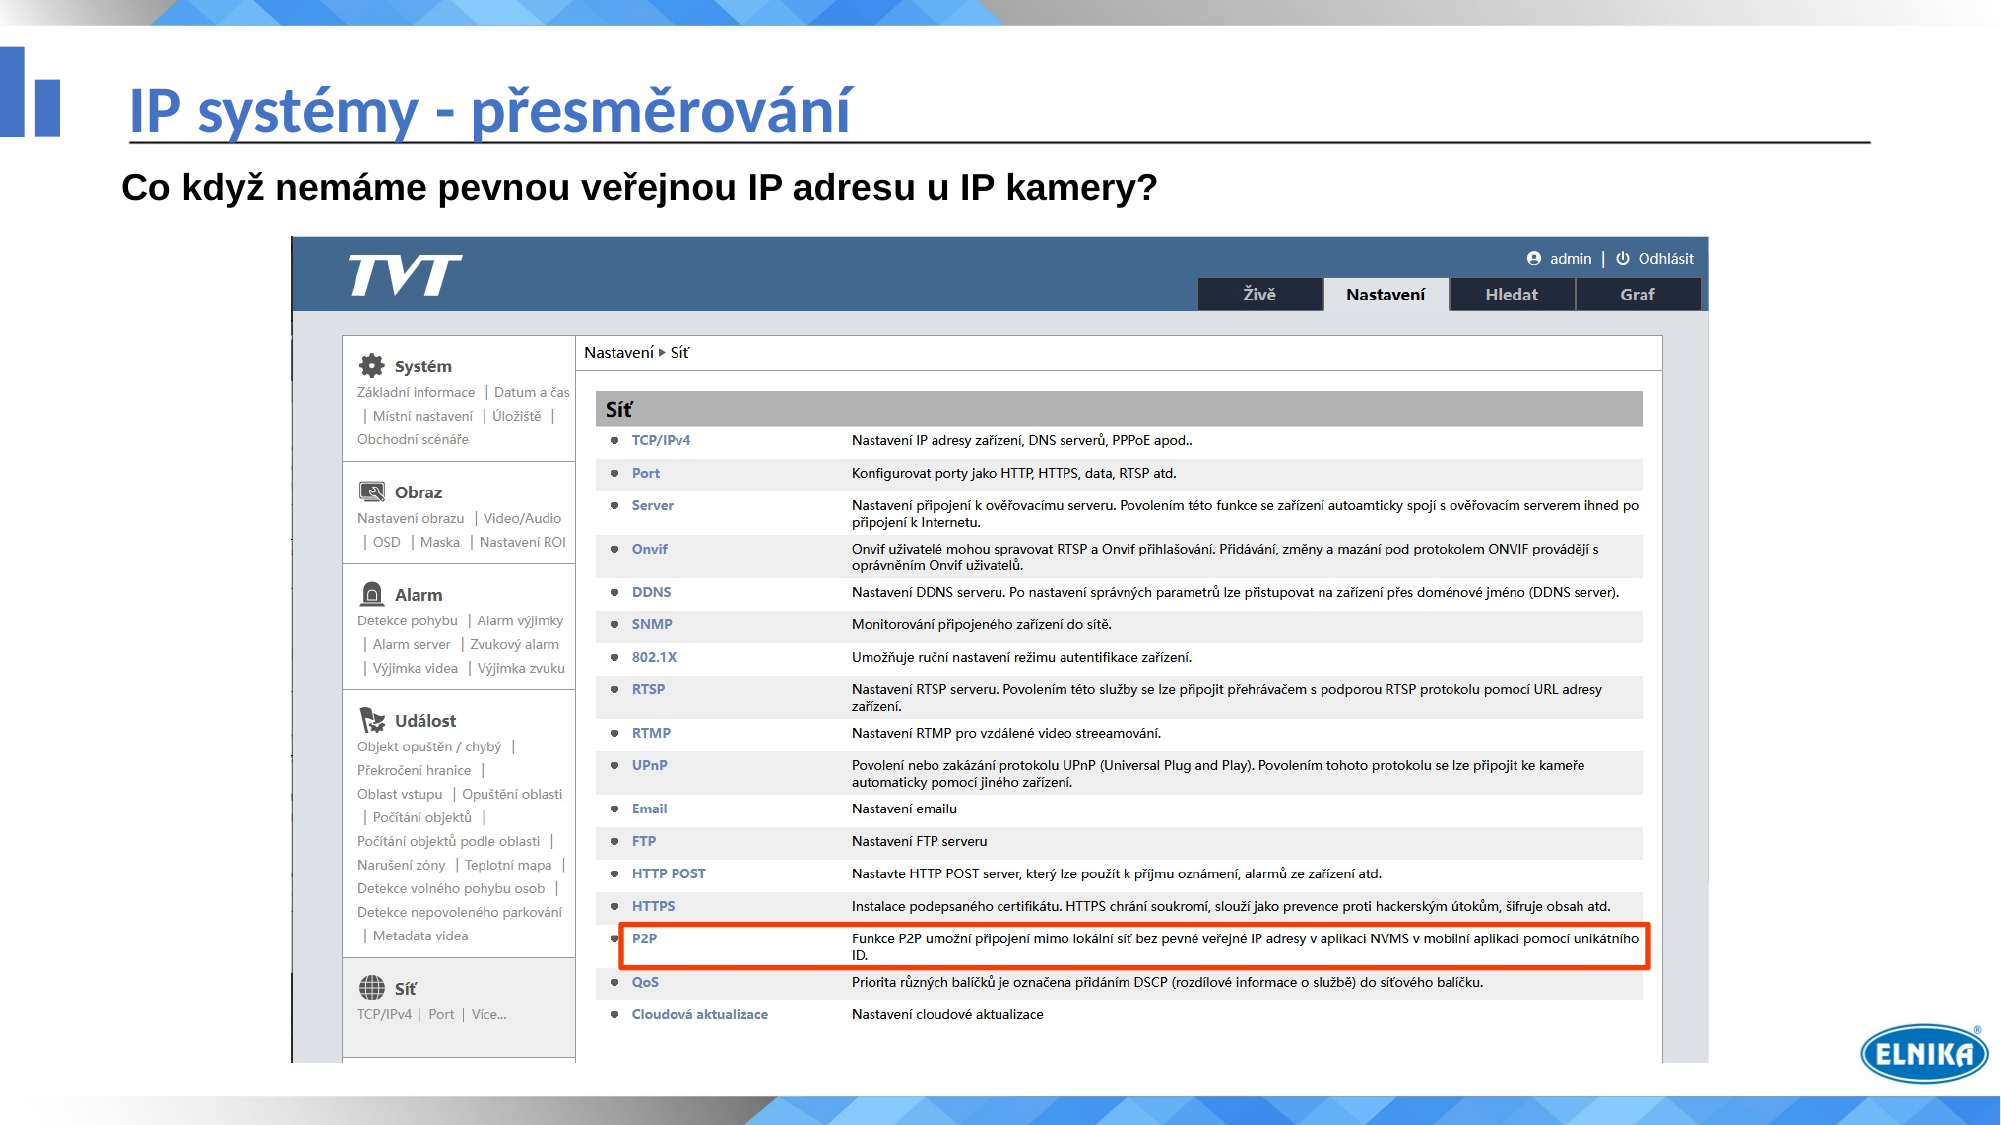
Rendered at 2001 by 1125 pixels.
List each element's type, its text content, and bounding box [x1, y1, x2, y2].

picture [0, 0, 2001, 1125]
text_box IP systémy - přesměrování [78, 58, 1152, 154]
text_box Co když nemáme pevnou veřejnou IP adresu u IP kamery? [106, 159, 1211, 259]
